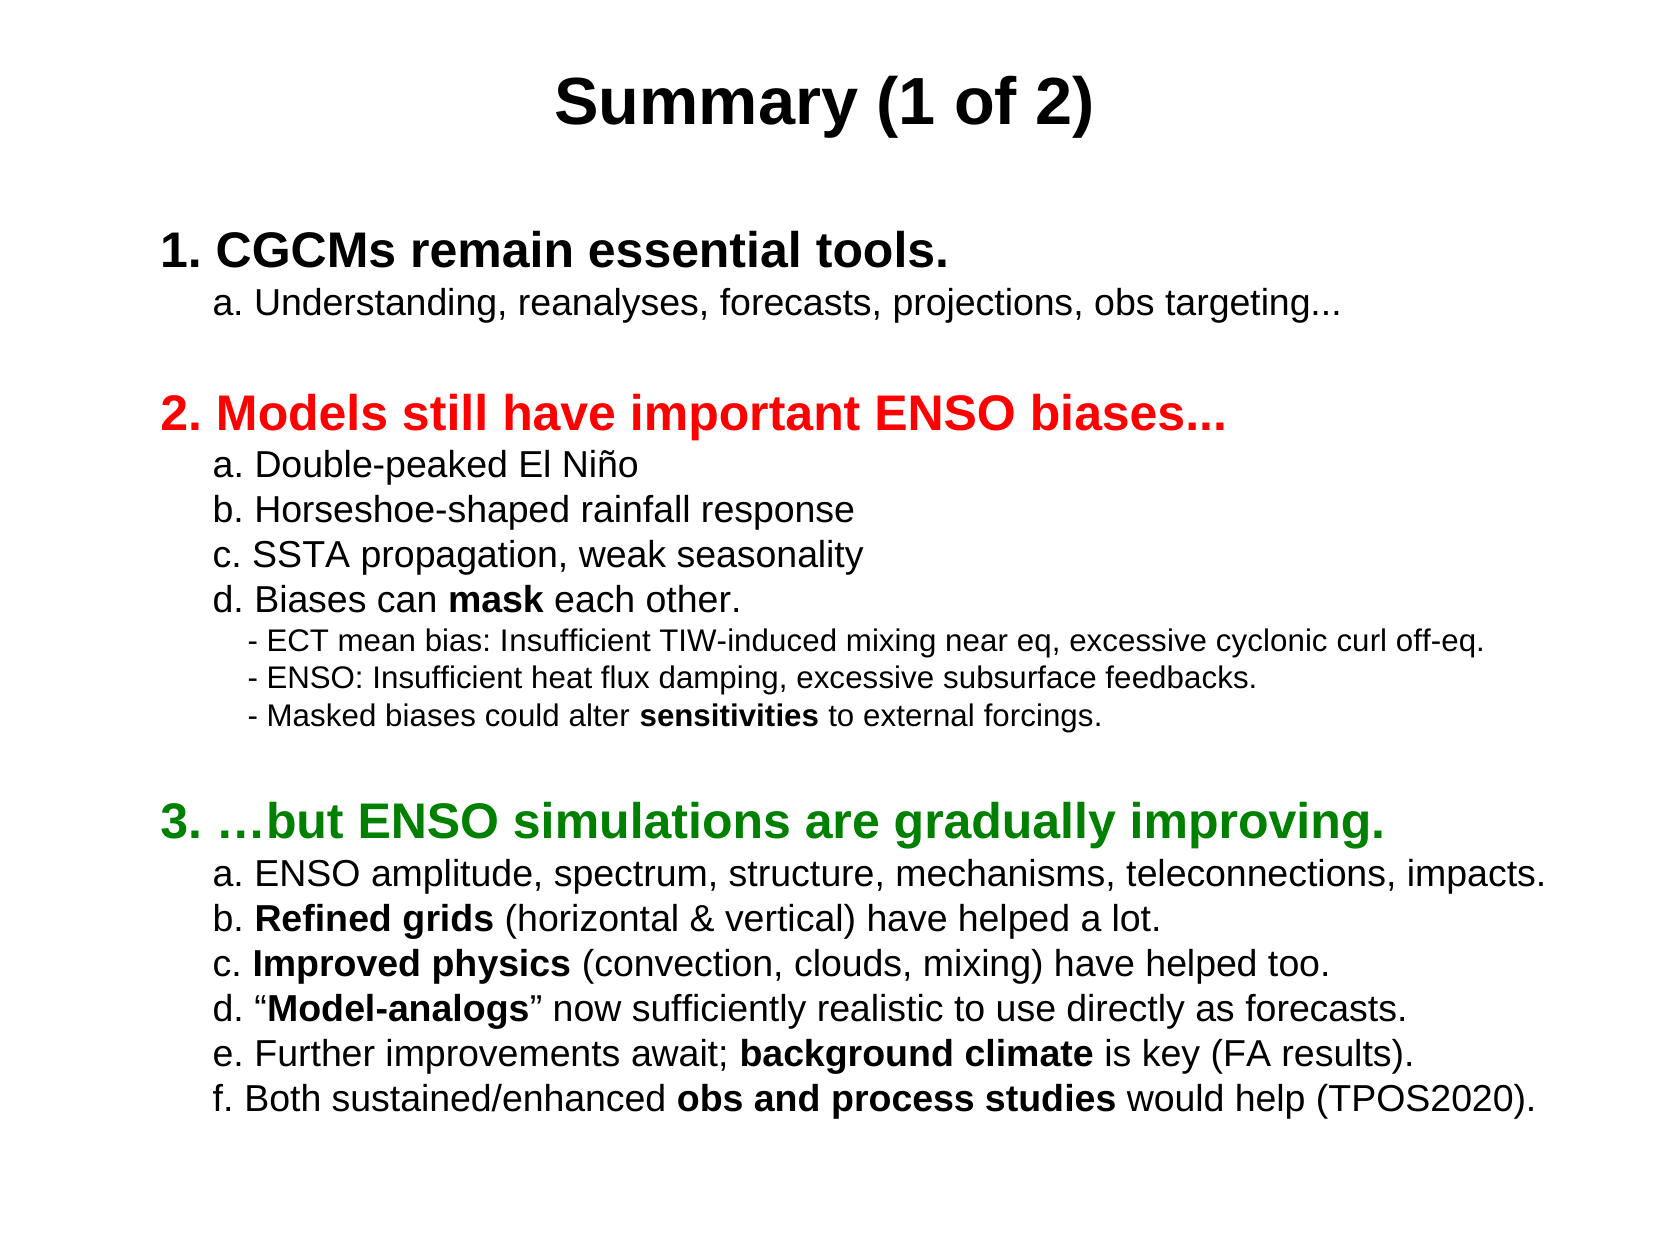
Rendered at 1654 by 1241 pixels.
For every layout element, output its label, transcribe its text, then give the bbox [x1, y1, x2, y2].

text_box 3. …but ENSO simulations are gradually improving. a. ENSO amplitude, spectrum, structure, mechanisms, teleconnections, impacts. b. Refined grids (horizontal & vertical) have helped a lot. c. Improved physics (convection, clouds, mixing) have helped too. d. “Model-analogs” now sufficiently realistic to use directly as forecasts. e. Further improvements await; background climate is key (FA results). f. Both sustained/enhanced obs and process studies would help (TPOS2020). [160, 785, 1592, 1120]
text_box 1. CGCMs remain essential tools. a. Understanding, reanalyses, forecasts, projections, obs targeting... [160, 214, 1592, 323]
text_box Summary (1 of 2) [37, 64, 1613, 140]
text_box 2. Models still have important ENSO biases... a. Double-peaked El Niño b. Horseshoe-shaped rainfall response c. SSTA propagation, weak seasonality d. Biases can mask each other. - ECT mean bias: Insufficient TIW-induced mixing near eq, excessive cyclonic curl off-eq. - ENSO: Insufficient heat flux damping, excessive subsurface feedbacks. - Masked biases could alter sensitivities to external forcings. [160, 376, 1592, 733]
